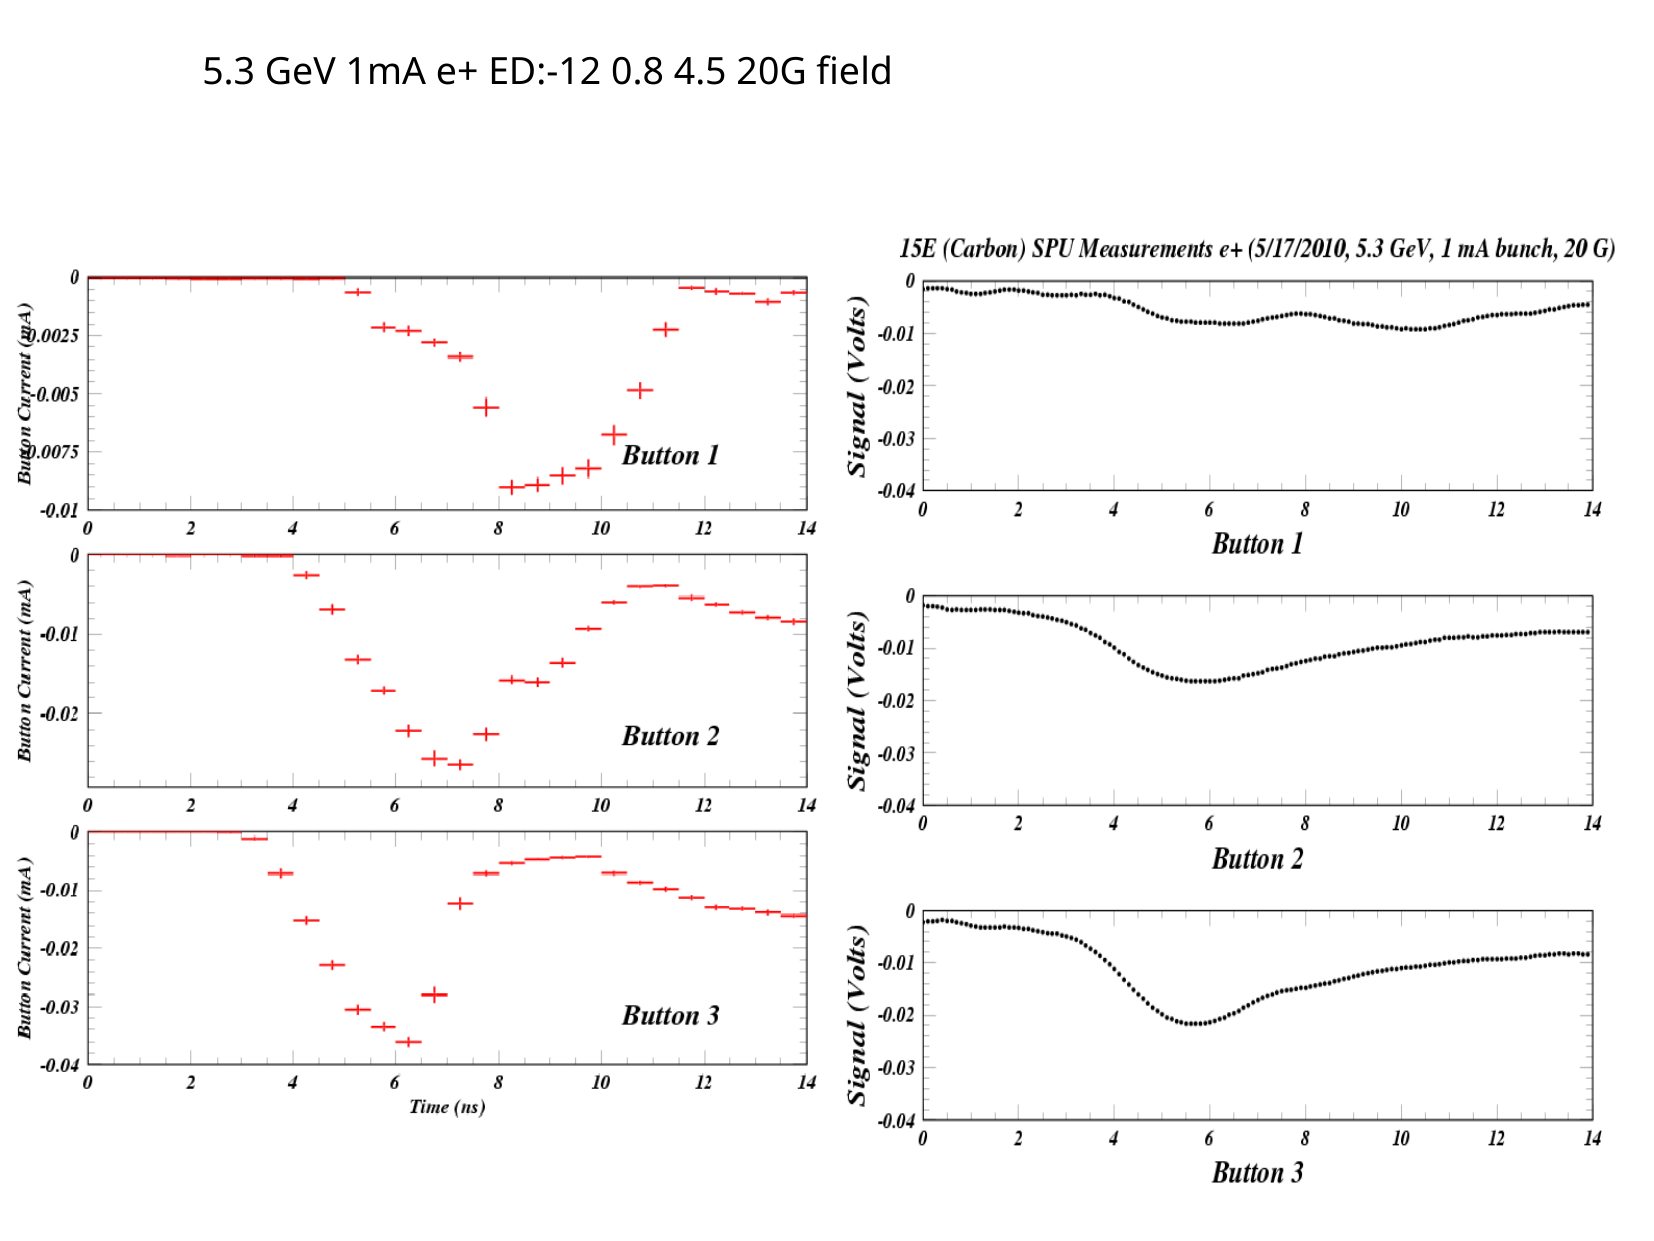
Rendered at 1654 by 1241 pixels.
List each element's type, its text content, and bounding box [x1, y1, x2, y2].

text_box 5.3 GeV 1mA e+ ED:-12 0.8 4.5 20G field [187, 37, 1238, 97]
picture [0, 224, 1651, 1201]
